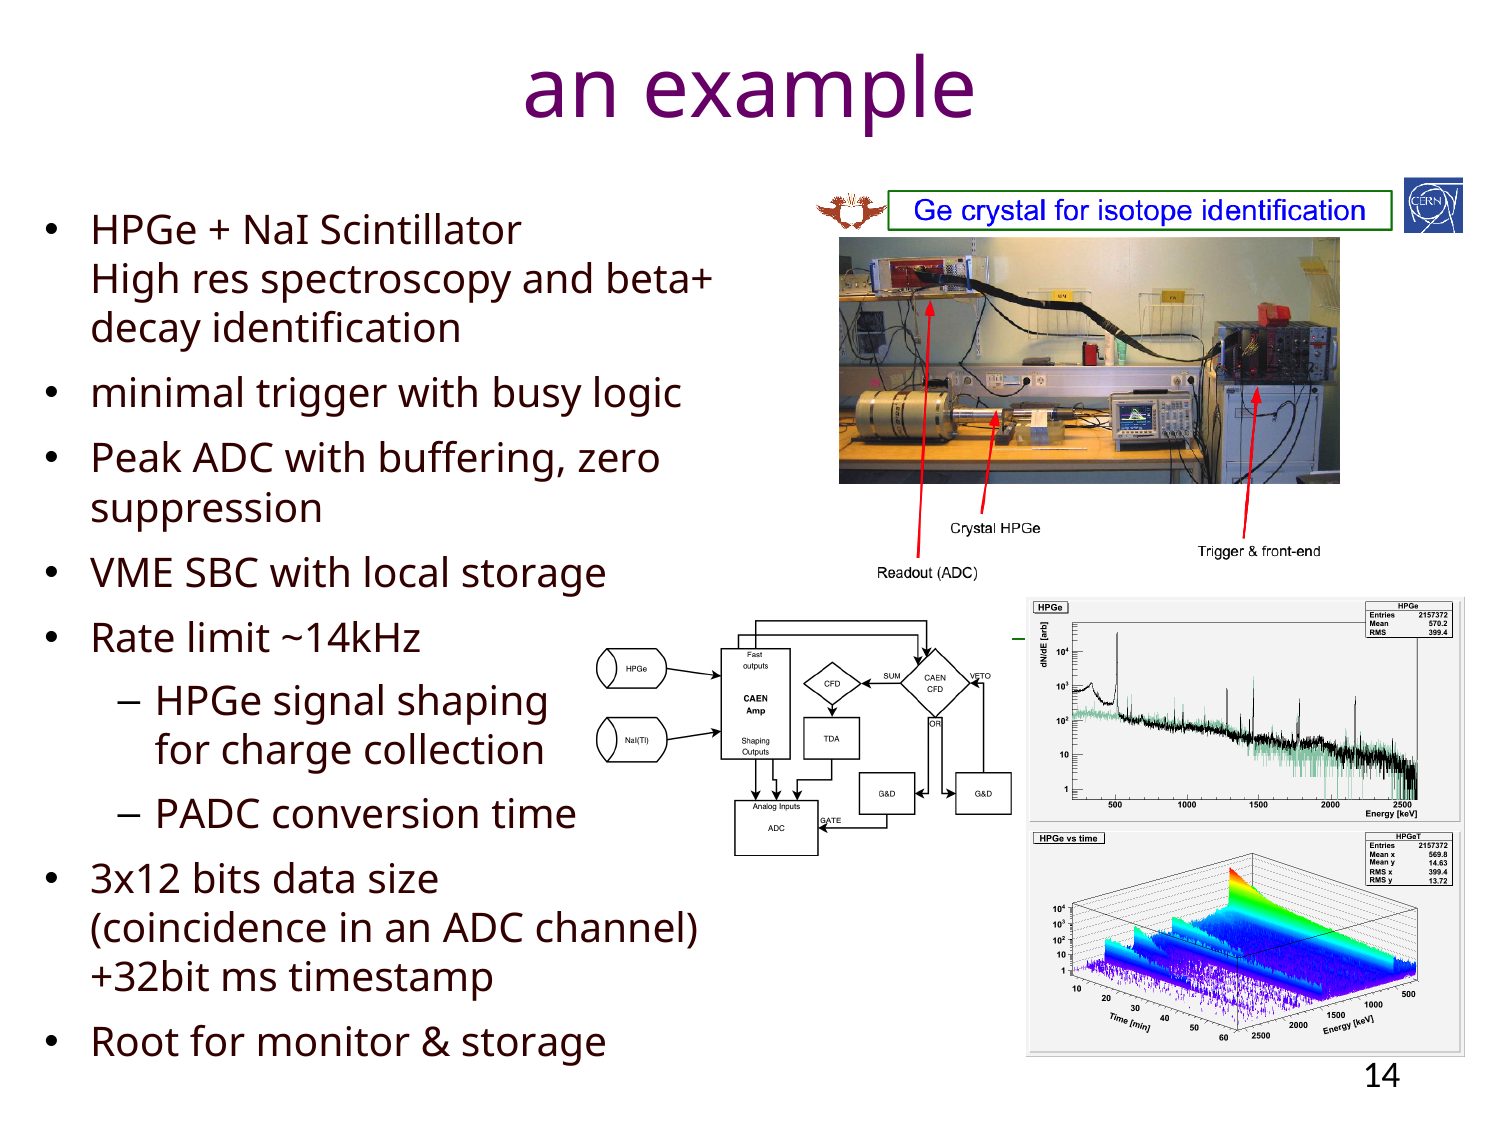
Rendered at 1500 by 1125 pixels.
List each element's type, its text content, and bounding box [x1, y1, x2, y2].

title an example [6, 0, 1495, 169]
list HPGe + NaI Scintillator High res spectroscopy and beta+ decay identification minimal trigger with busy logic Peak ADC with buffering, zero suppression VME SBC with local storage Rate limit ~14kHz HPGe signal shaping for charge collection PADC conversion time 3x12 bits data size (coincidence in an ADC channel) +32bit ms timestamp Root for monitor & storage [29, 195, 779, 1074]
picture [779, 173, 1467, 1057]
